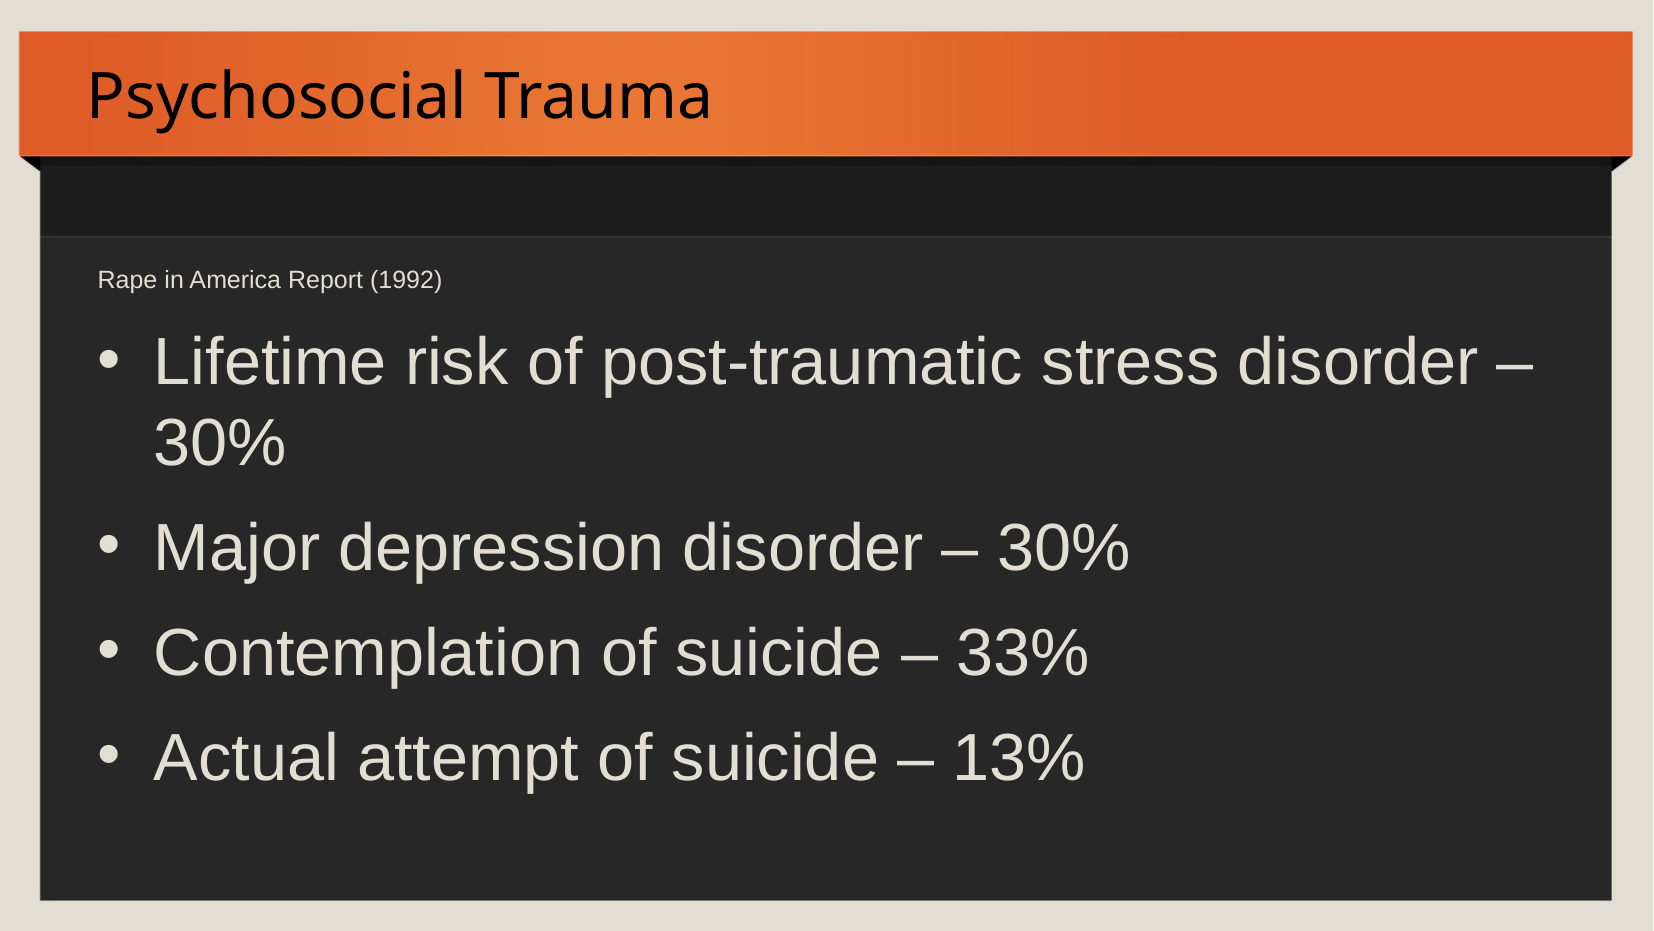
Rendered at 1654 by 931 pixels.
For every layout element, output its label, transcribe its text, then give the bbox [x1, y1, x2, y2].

list Rape in America Report (1992) Lifetime risk of post-traumatic stress disorder – 30% Major depression disorder – 30% Contemplation of suicide – 33% Actual attempt of suicide – 13% [82, 255, 1571, 831]
title Psychosocial Trauma [71, 46, 1597, 140]
picture [0, 0, 1654, 931]
